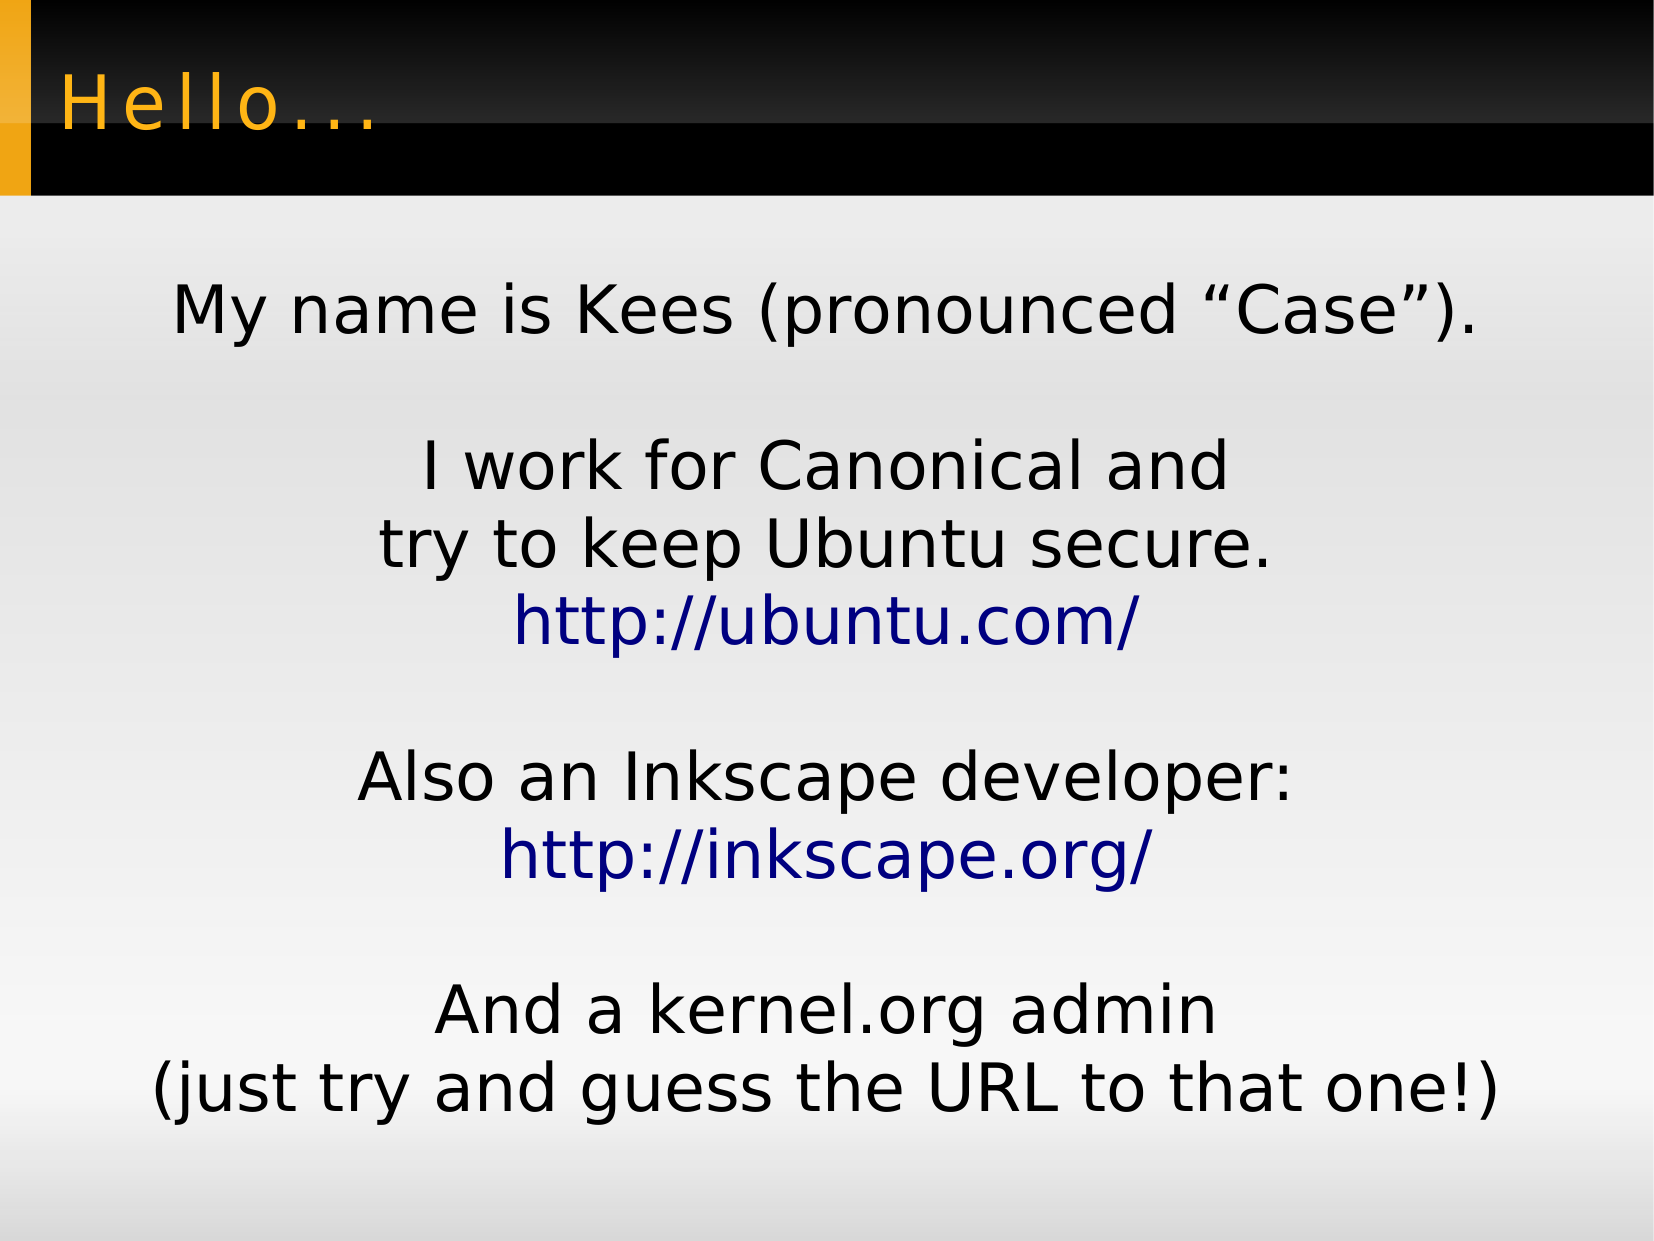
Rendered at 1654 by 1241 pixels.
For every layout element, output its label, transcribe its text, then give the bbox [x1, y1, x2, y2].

subtitle My name is Kees (pronounced “Case”). I work for Canonical and try to keep Ubuntu secure. http://ubuntu.com/ Also an Inkscape developer: http://inkscape.org/ And a kernel.org admin (just try and guess the URL to that one!) [82, 271, 1571, 1128]
picture [0, 0, 1654, 1241]
title Hello... [59, 29, 1270, 178]
